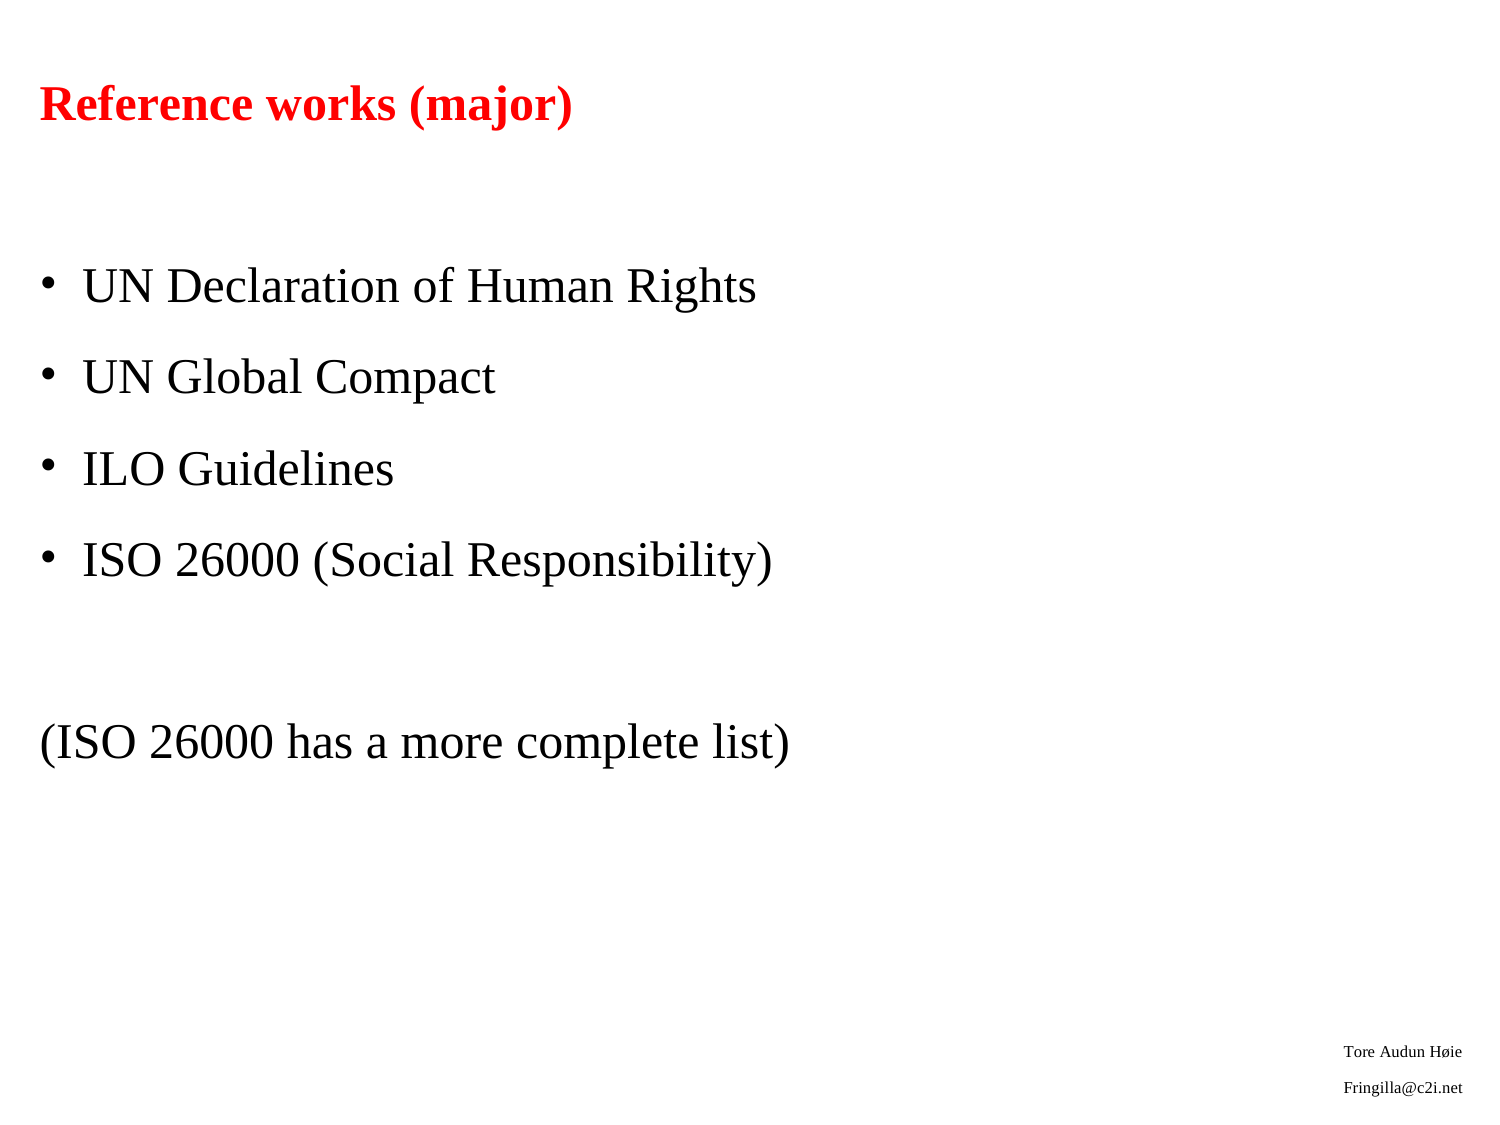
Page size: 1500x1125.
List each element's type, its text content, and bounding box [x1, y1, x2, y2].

text_box Tore Audun Høie Fringilla@c2i.net [1328, 1033, 1500, 1105]
text_box Reference works (major) UN Declaration of Human Rights UN Global Compact ILO Guidelines ISO 26000 (Social Responsibility) (ISO 26000 has a more complete list) [24, 62, 1500, 777]
